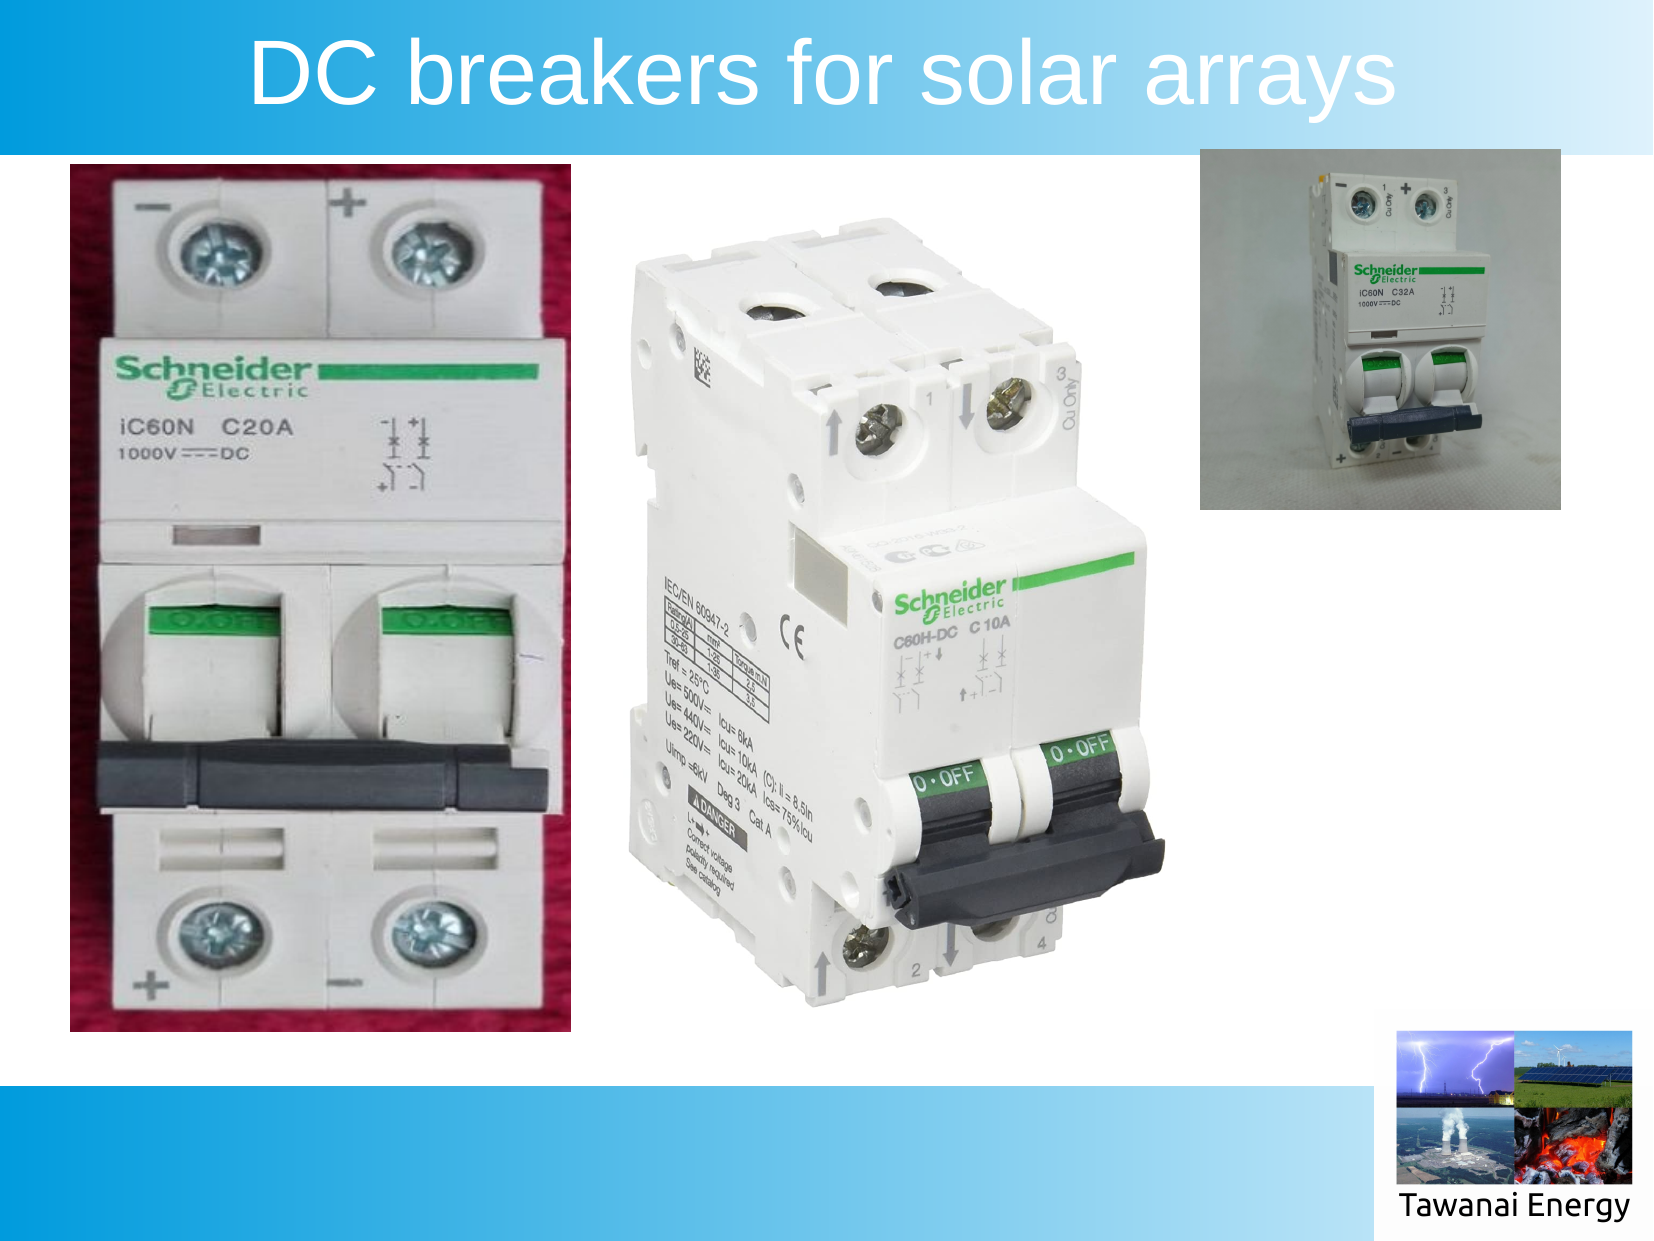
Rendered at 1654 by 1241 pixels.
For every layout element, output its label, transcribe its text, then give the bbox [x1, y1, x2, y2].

picture [1200, 149, 1561, 511]
picture [623, 209, 1171, 1016]
title DC breakers for solar arrays [79, 20, 1568, 126]
picture [70, 164, 571, 1032]
picture [1374, 1009, 1654, 1241]
